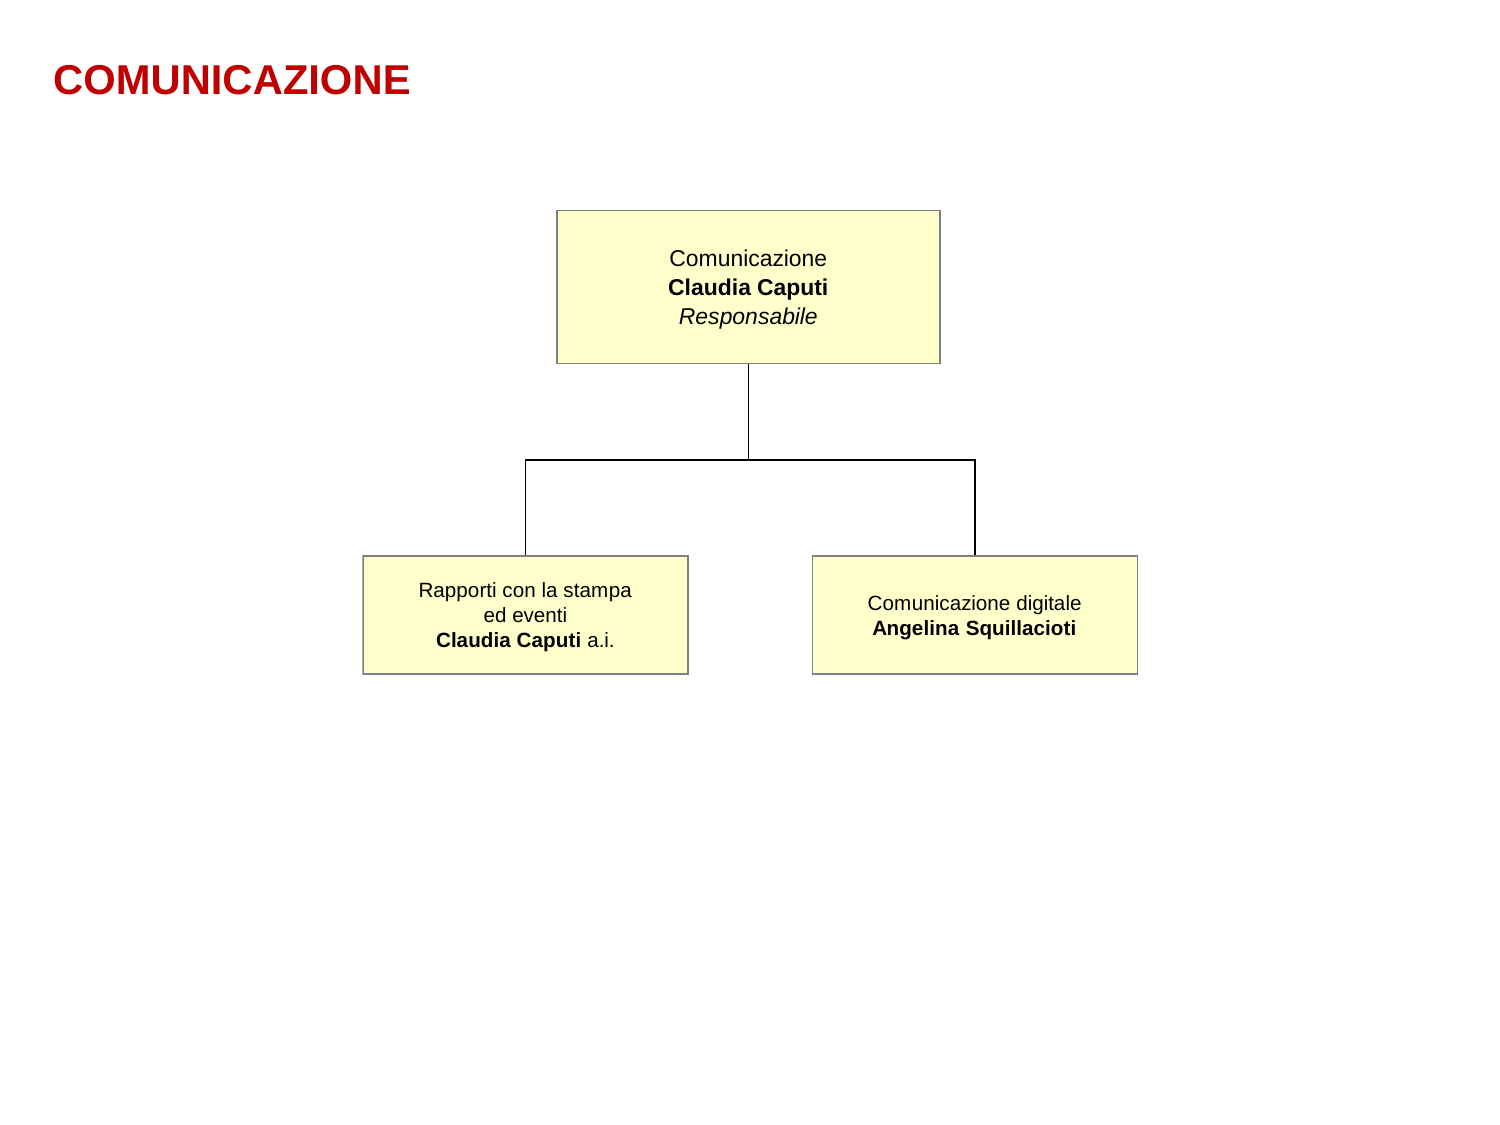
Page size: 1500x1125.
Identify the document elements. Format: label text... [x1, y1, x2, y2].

text_box COMUNICAZIONE [38, 45, 1500, 128]
picture [362, 209, 1138, 675]
